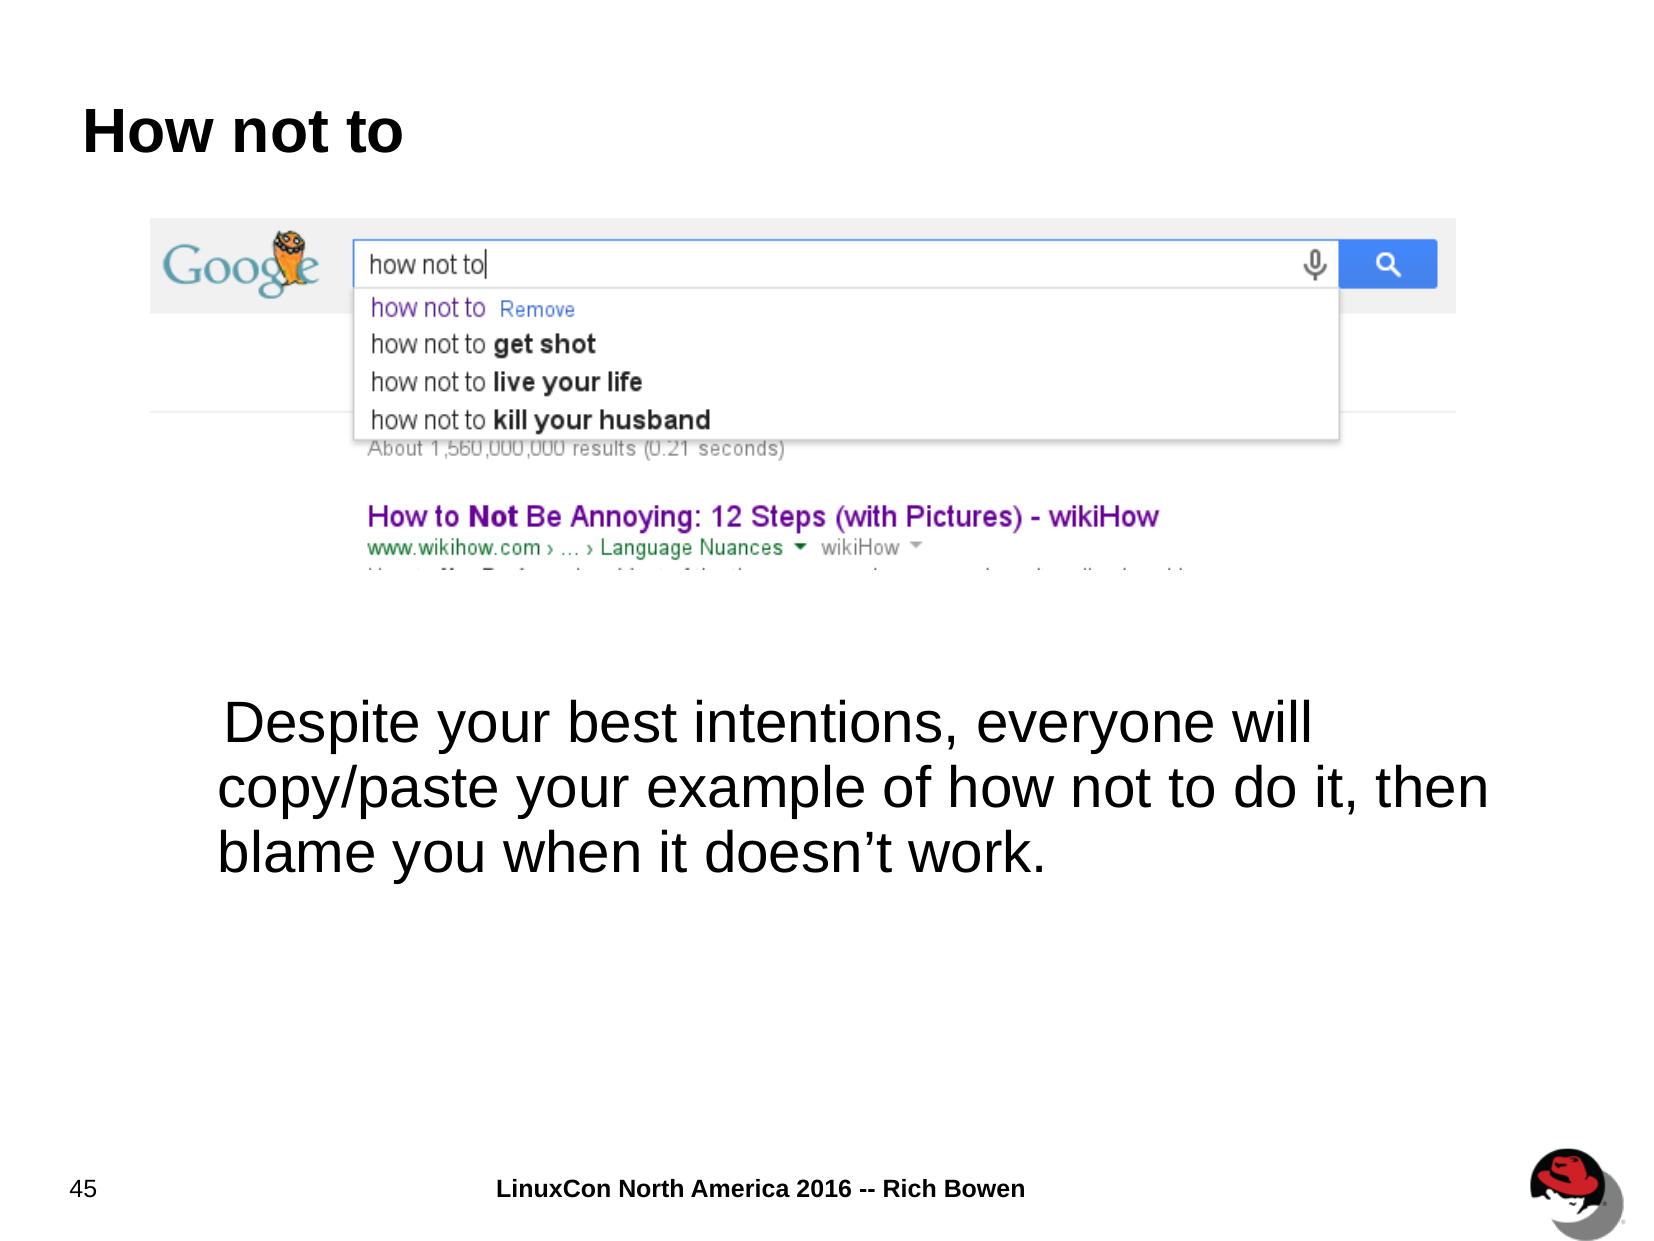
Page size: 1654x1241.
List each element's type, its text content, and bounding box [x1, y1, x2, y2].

list Despite your best intentions, everyone will copy/paste your example of how not to do it, then blame you when it doesn’t work. [86, 690, 1576, 1039]
picture [150, 218, 1456, 571]
title How not to [82, 37, 1571, 226]
picture [1529, 1146, 1613, 1224]
